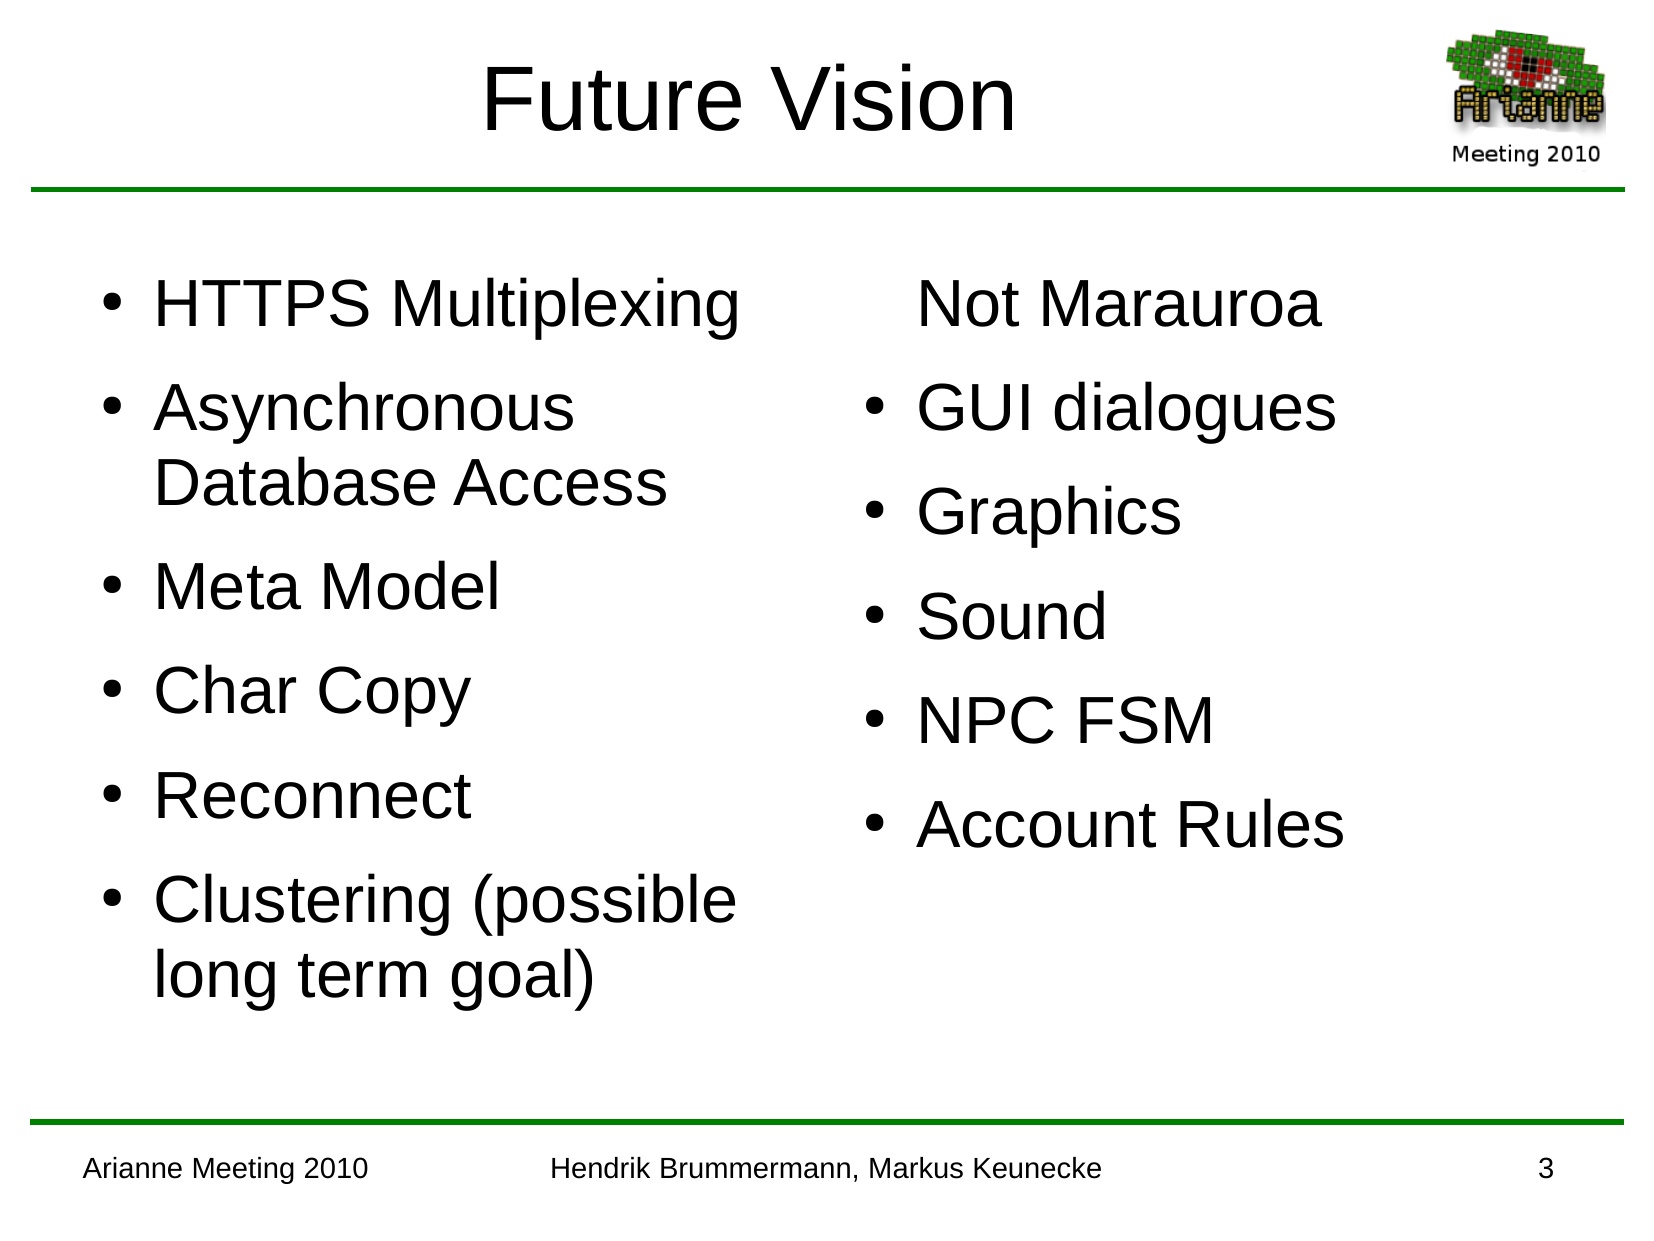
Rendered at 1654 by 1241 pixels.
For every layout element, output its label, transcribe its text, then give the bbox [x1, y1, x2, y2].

list Not Marauroa GUI dialogues Graphics Sound NPC FSM Account Rules [845, 265, 1572, 1085]
title Future Vision [82, 47, 1418, 150]
list HTTPS Multiplexing Asynchronous Database Access Meta Model Char Copy Reconnect Clustering (possible long term goal) [82, 265, 809, 1085]
picture [1446, 29, 1606, 178]
